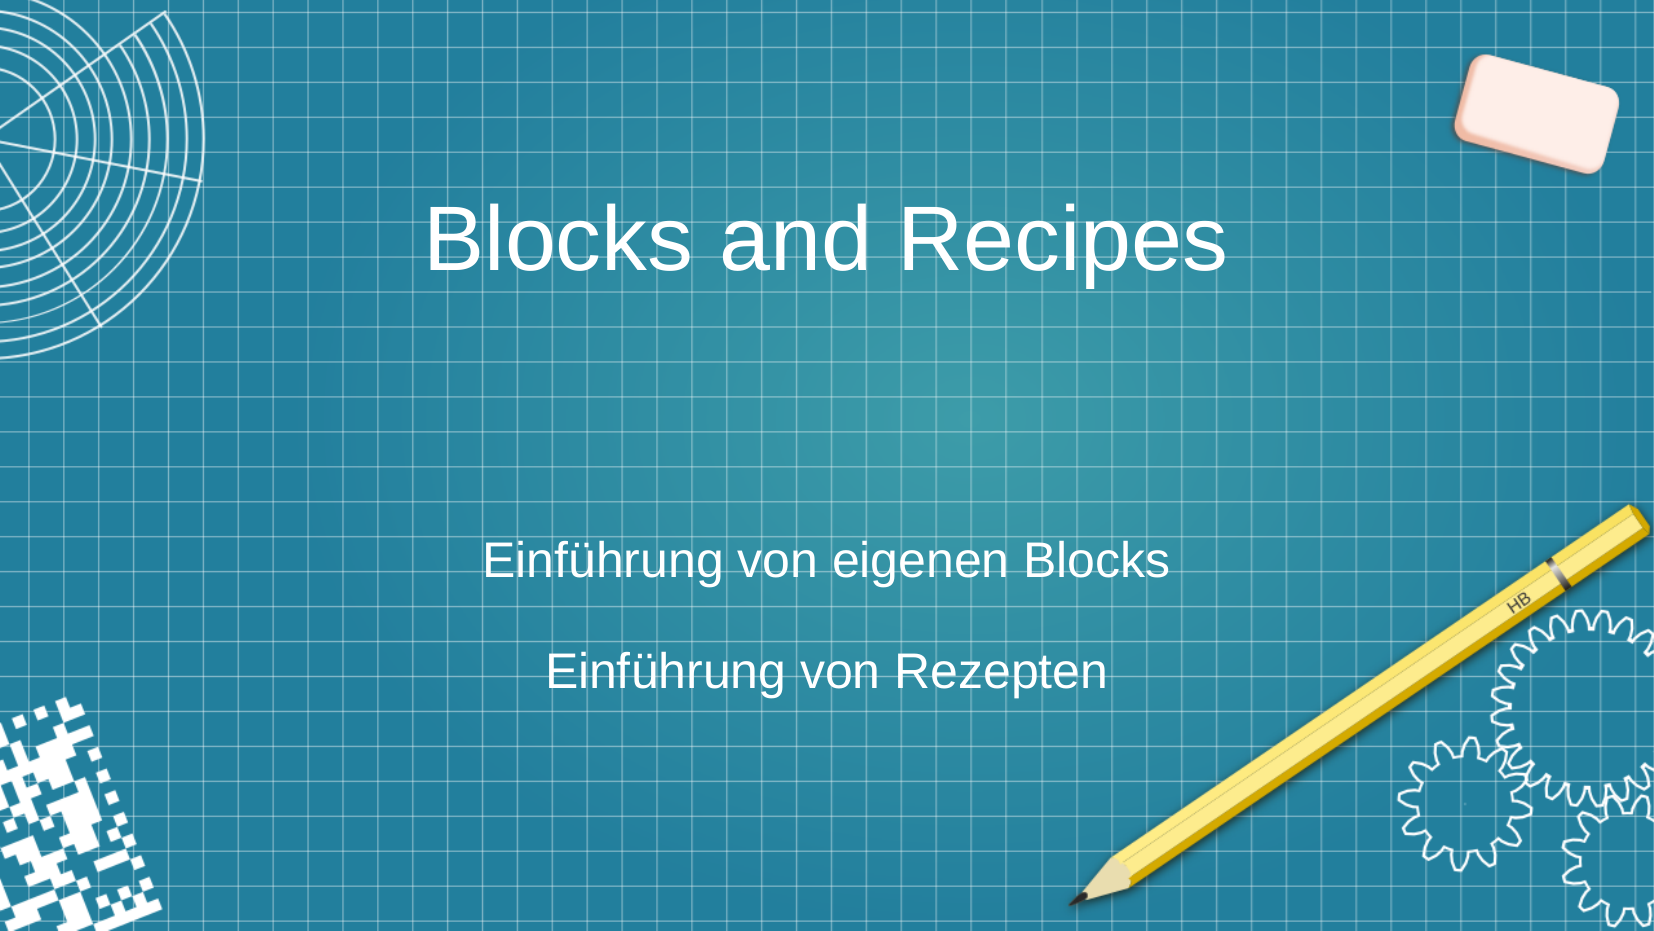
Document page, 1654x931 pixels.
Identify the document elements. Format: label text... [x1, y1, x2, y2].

picture [0, 0, 1654, 931]
subtitle Einführung von eigenen Blocks Einführung von Rezepten [82, 389, 1571, 842]
title Blocks and Recipes [82, 132, 1571, 346]
